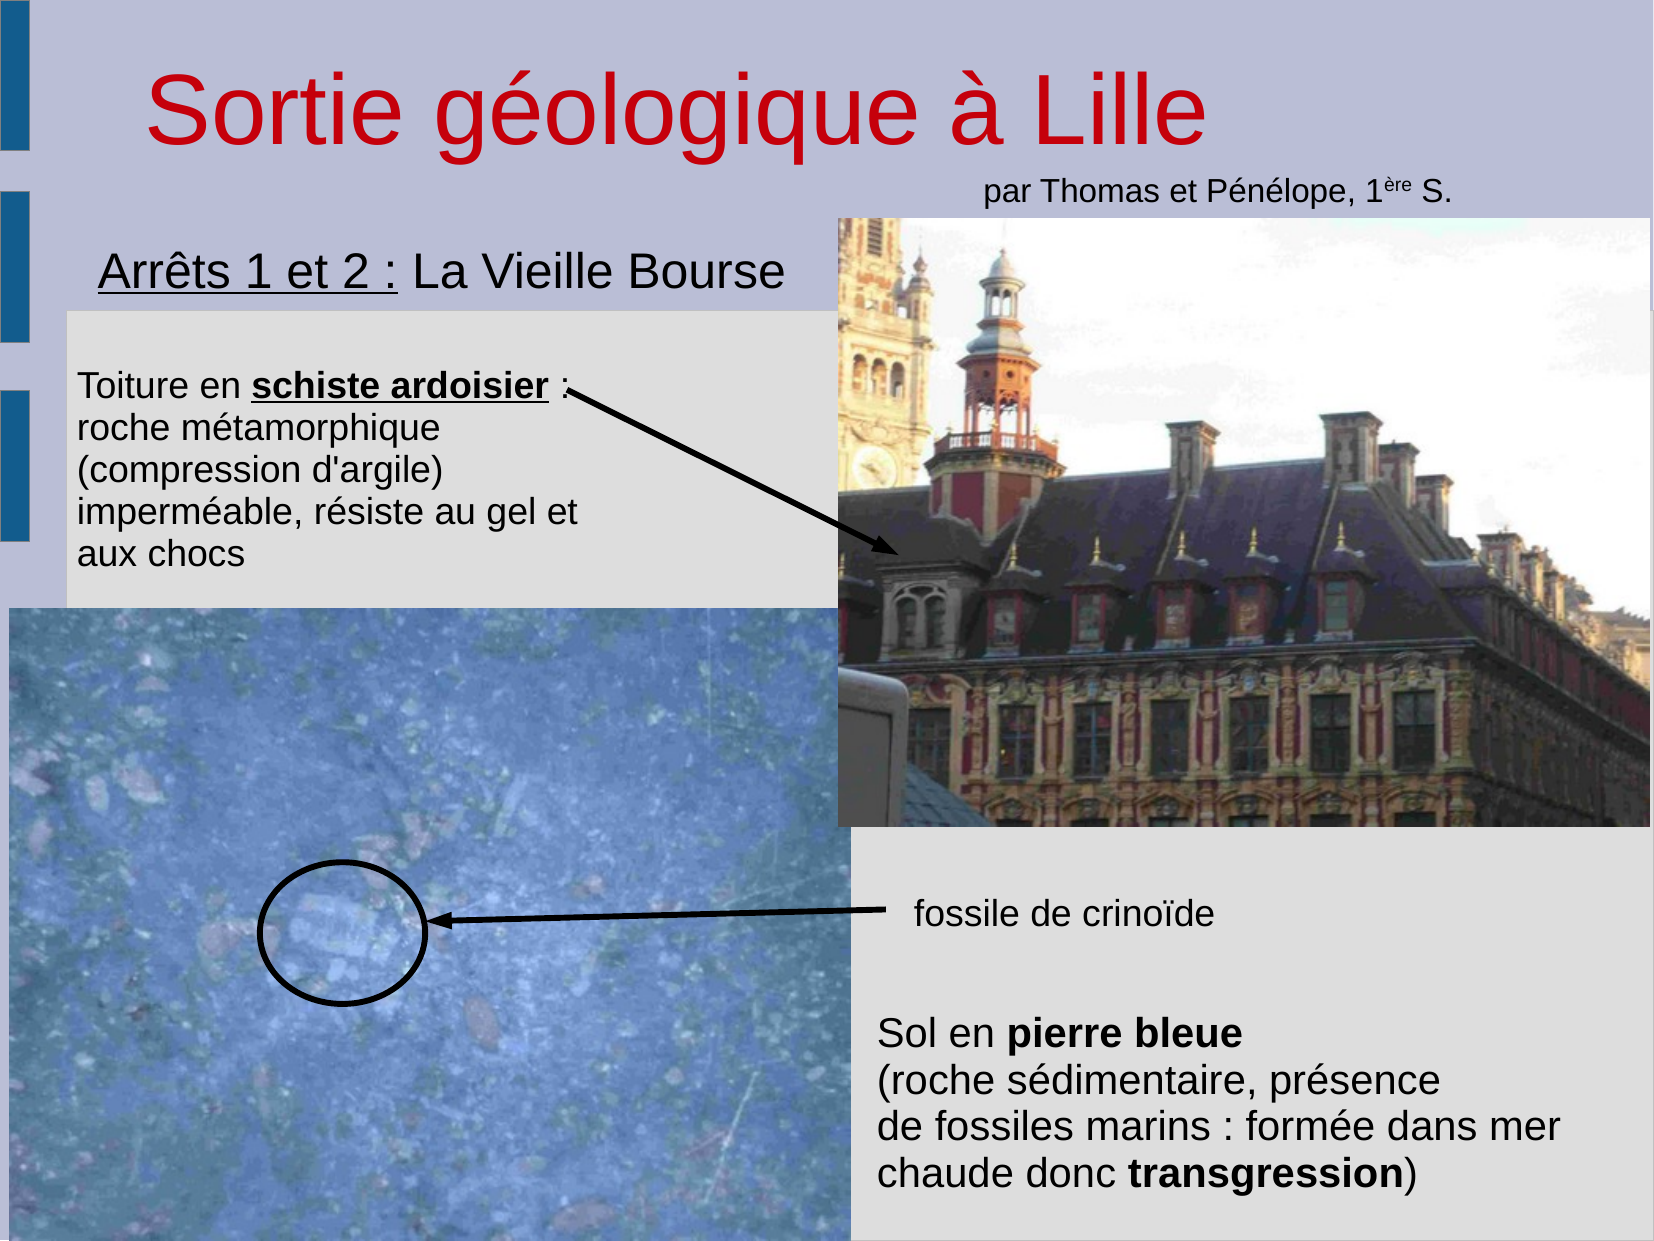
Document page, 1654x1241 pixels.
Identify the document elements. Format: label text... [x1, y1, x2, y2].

picture [9, 218, 1650, 1241]
text_box Sol en pierre bleue (roche sédimentaire, présence de fossiles marins : formée dans mer chaude donc transgression) [862, 1002, 1619, 1207]
text_box par Thomas et Pénélope, 1ère S. [968, 165, 1654, 219]
text_box Arrêts 1 et 2 : La Vieille Bourse [82, 236, 838, 307]
text_box Toiture en schiste ardoisier : roche métamorphique (compression d'argile) imperméable, résiste au gel et aux chocs [59, 354, 603, 629]
text_box fossile de crinoïde [885, 882, 1276, 945]
text_box Sortie géologique à Lille [129, 47, 1418, 213]
picture [263, 866, 422, 1000]
